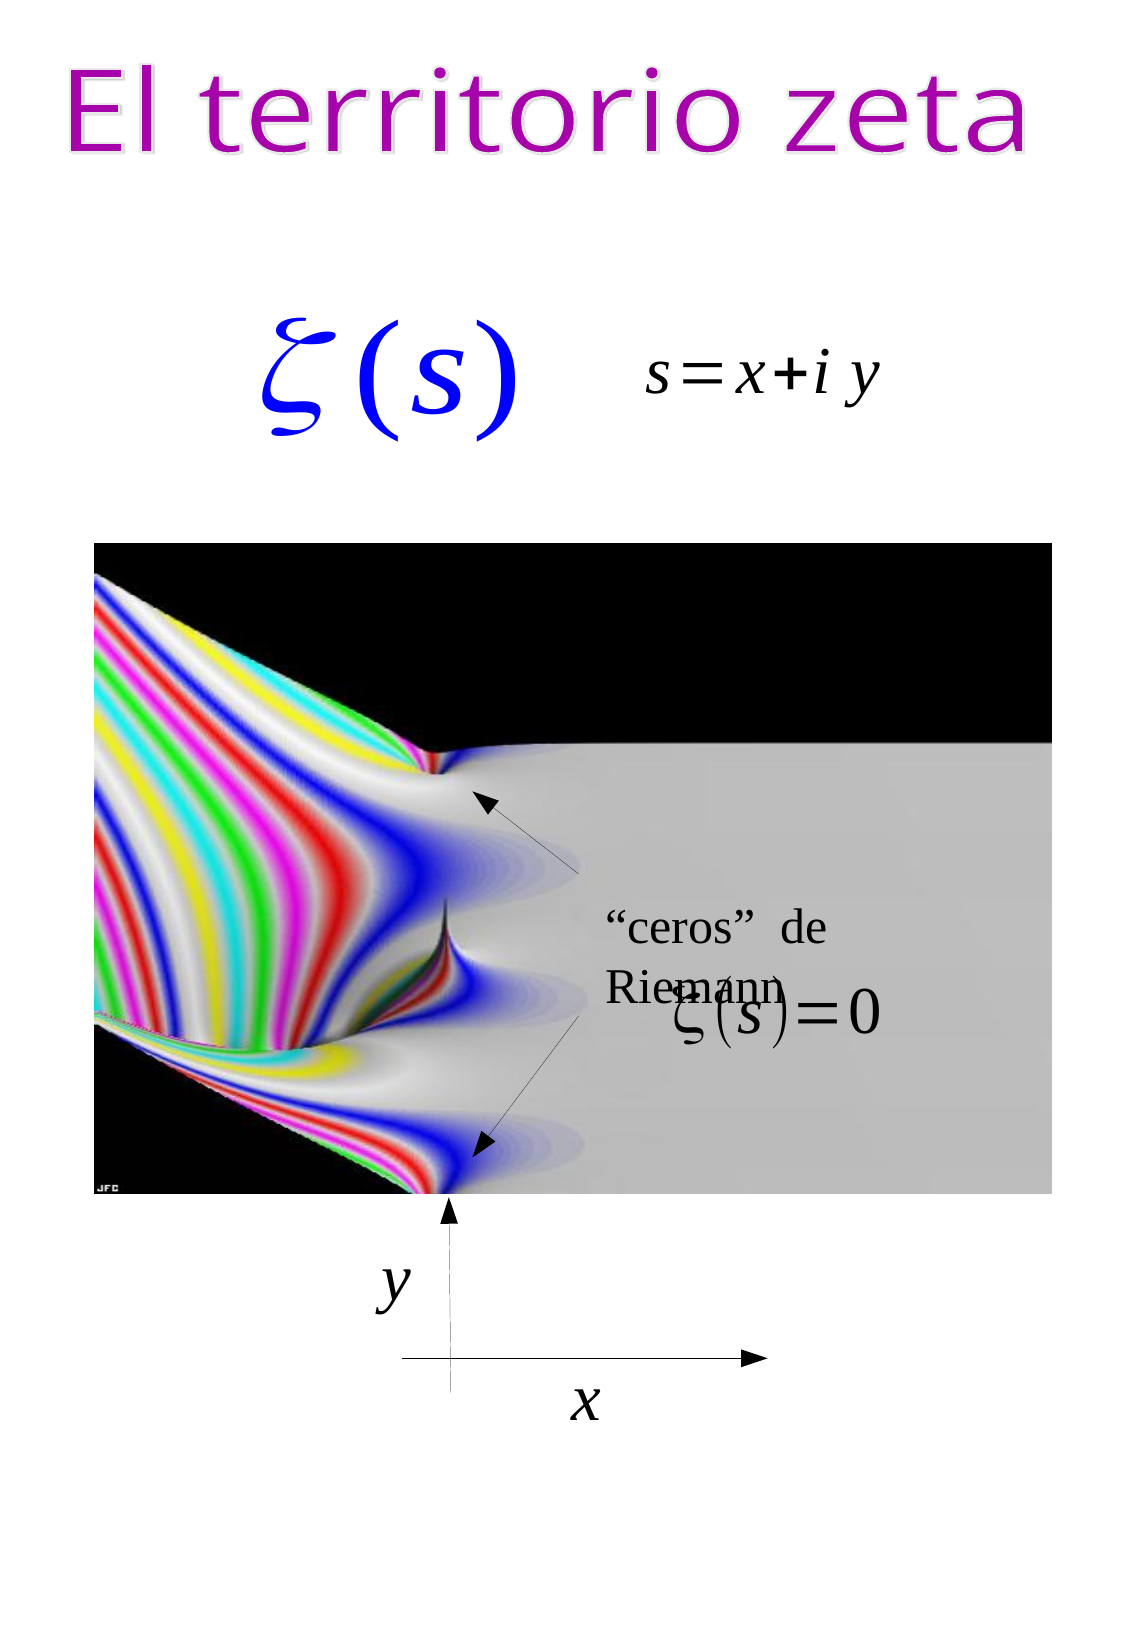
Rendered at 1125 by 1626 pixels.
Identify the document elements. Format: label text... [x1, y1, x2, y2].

text_box El territorio zeta [916, 75, 959, 154]
text_box “ceros” de Riemann [590, 885, 1036, 961]
chart [625, 333, 900, 408]
chart [651, 969, 898, 1052]
text_box El territorio zeta [327, 88, 368, 153]
text_box El territorio zeta [198, 75, 241, 154]
text_box El territorio zeta [785, 89, 837, 153]
text_box El territorio zeta [250, 88, 310, 154]
picture [94, 543, 1052, 1194]
text_box El territorio zeta [646, 89, 658, 153]
text_box El territorio zeta [510, 88, 575, 154]
text_box El territorio zeta [458, 75, 501, 154]
text_box El territorio zeta [140, 63, 152, 153]
text_box El territorio zeta [675, 88, 740, 154]
text_box El territorio zeta [380, 88, 422, 153]
chart [355, 1240, 430, 1315]
text_box El territorio zeta [848, 88, 908, 154]
text_box El territorio zeta [966, 88, 1024, 154]
chart [549, 1360, 619, 1436]
chart [248, 298, 539, 461]
text_box El territorio zeta [434, 89, 446, 153]
text_box El territorio zeta [70, 69, 122, 153]
text_box El territorio zeta [592, 88, 634, 153]
